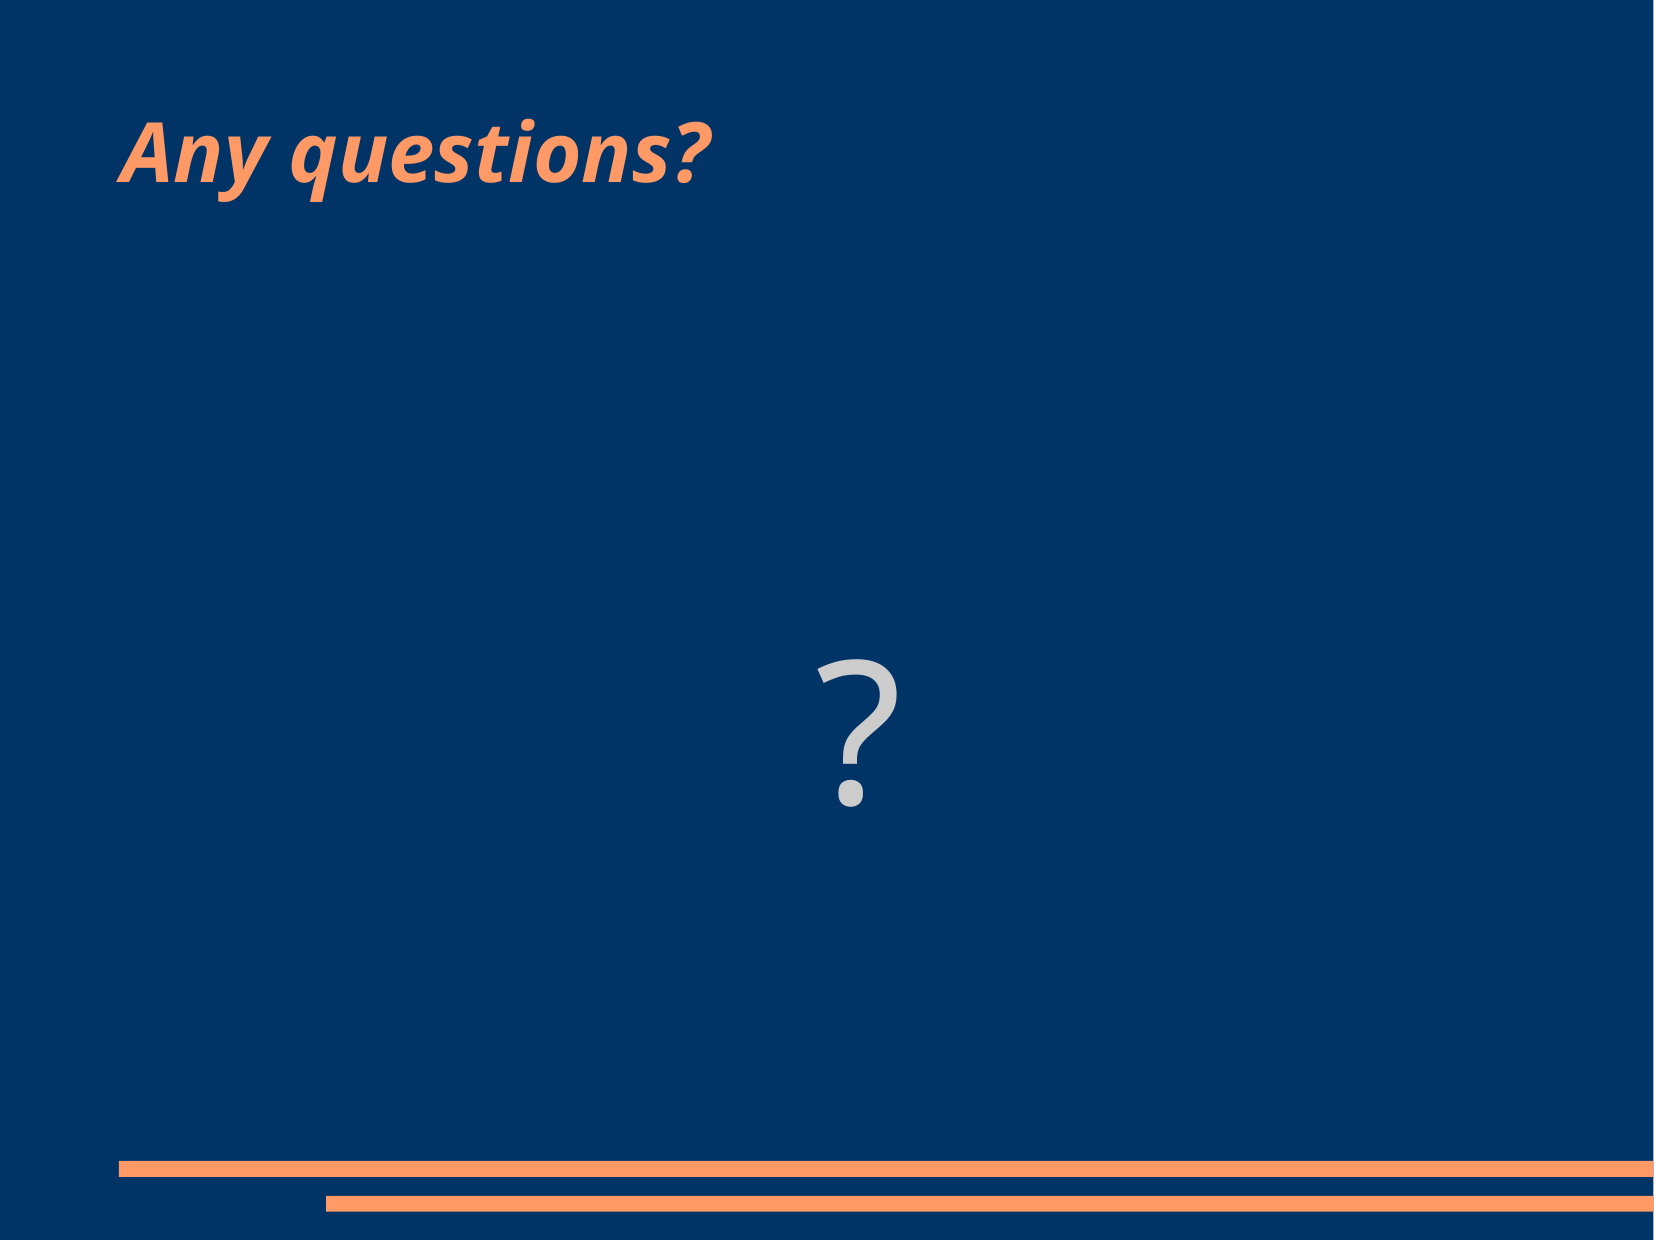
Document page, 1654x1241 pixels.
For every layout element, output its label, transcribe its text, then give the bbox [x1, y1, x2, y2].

subtitle ? [121, 322, 1561, 1133]
title Any questions? [121, 46, 1534, 254]
